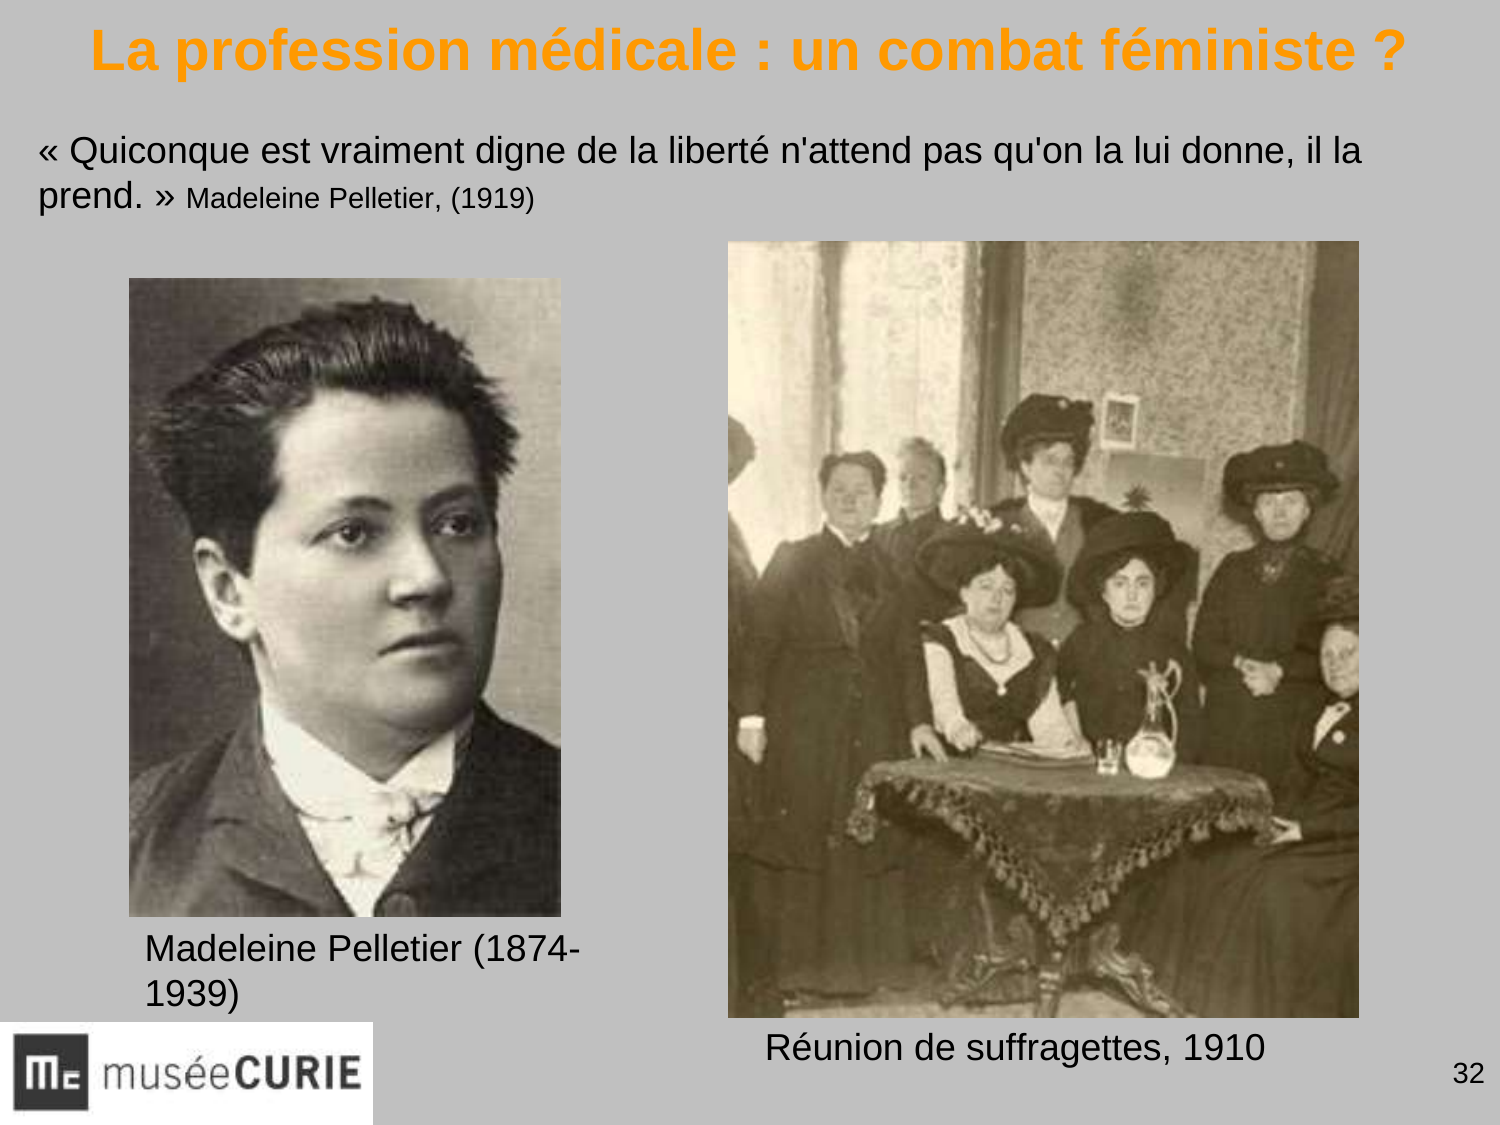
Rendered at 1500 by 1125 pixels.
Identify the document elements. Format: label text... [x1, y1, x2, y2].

text_box Madeleine Pelletier (1874-1939) [129, 916, 597, 1022]
picture [0, 1022, 373, 1125]
picture [129, 278, 561, 916]
text_box La profession médicale : un combat féministe ? [41, 18, 1459, 90]
picture [728, 241, 1359, 1018]
text_box Réunion de suffragettes, 1910 [750, 1015, 1371, 1077]
text_box « Quiconque est vraiment digne de la liberté n'attend pas qu'on la lui donne, il la prend. » Madeleine Pelletier, (1919) [23, 118, 1483, 224]
text_box <numéro> [1387, 1046, 1500, 1125]
